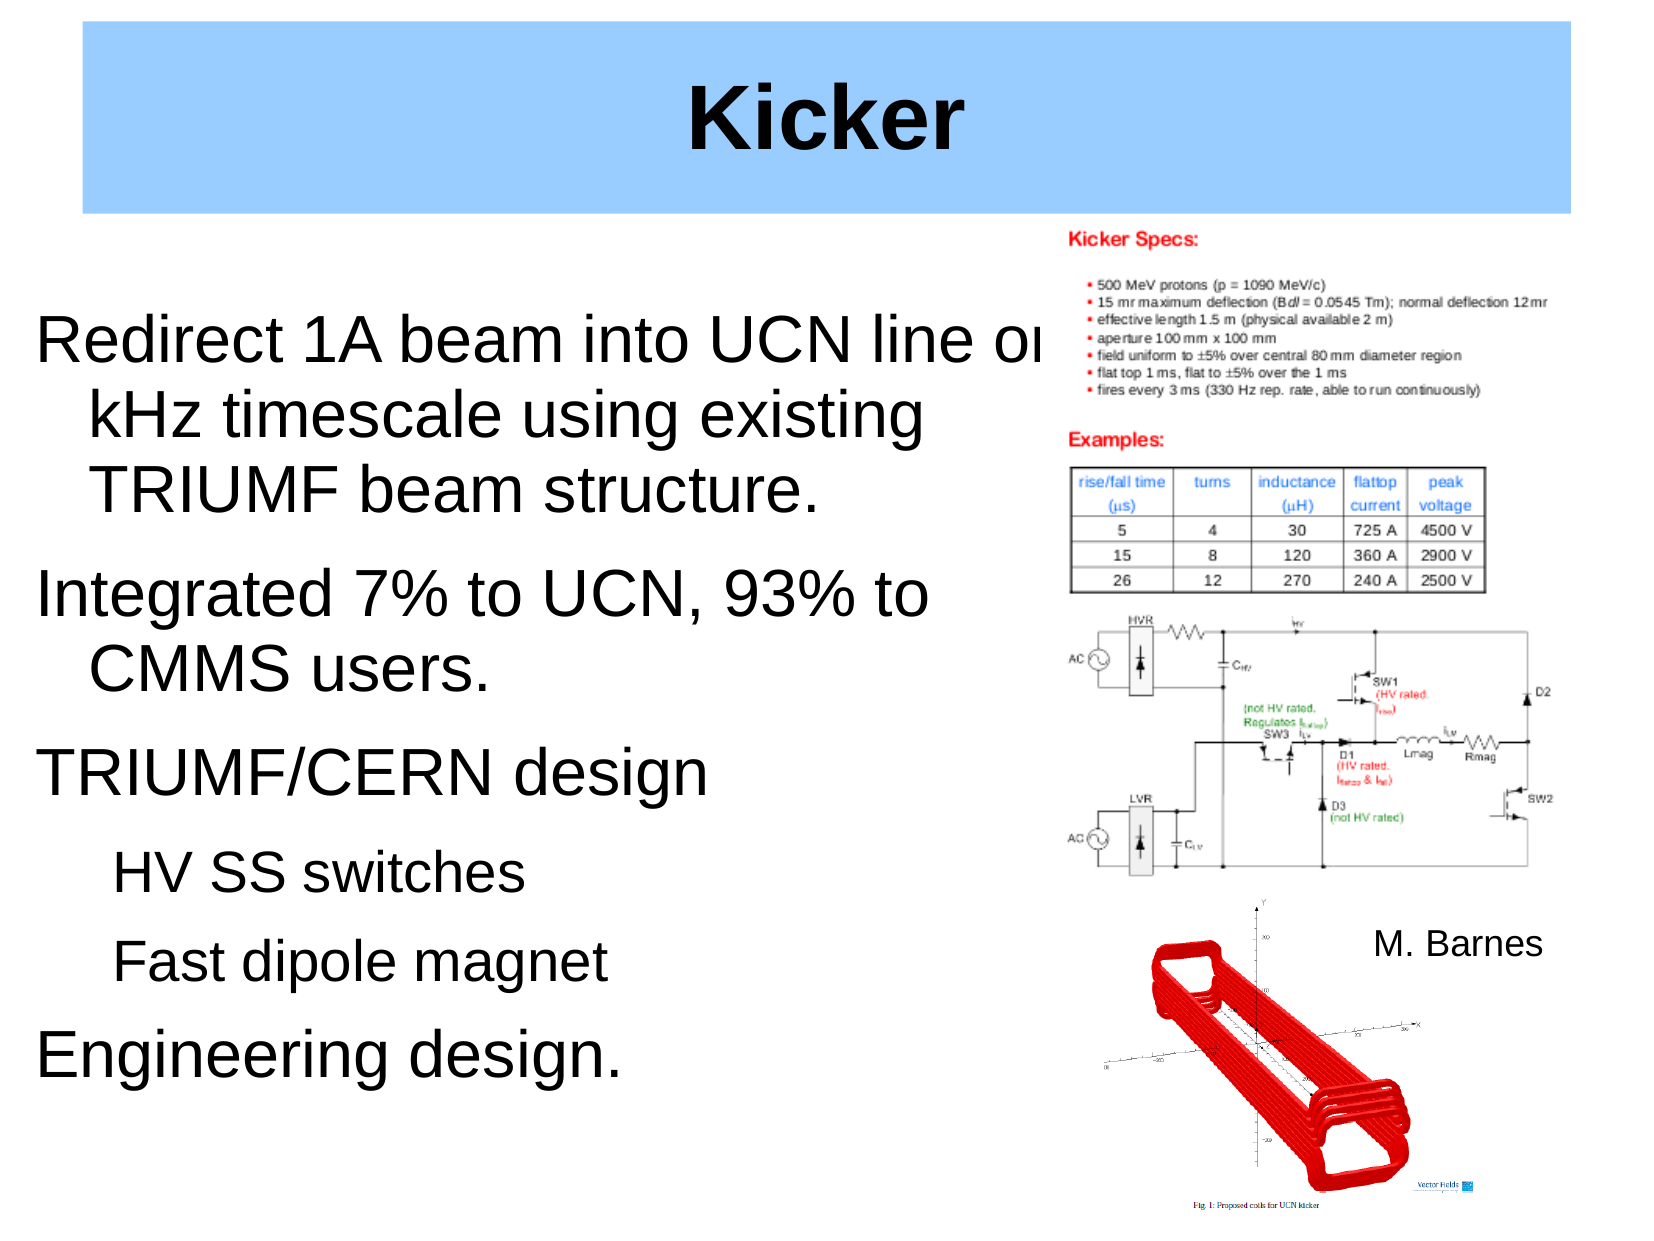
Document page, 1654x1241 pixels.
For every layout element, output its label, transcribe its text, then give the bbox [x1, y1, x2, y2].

title Kicker [82, 21, 1571, 214]
list Redirect 1A beam into UCN line on kHz timescale using existing TRIUMF beam structure. Integrated 7% to UCN, 93% to CMMS users. TRIUMF/CERN design HV SS switches Fast dipole magnet Engineering design. [17, 302, 1087, 1165]
picture [1040, 218, 1565, 886]
text_box M. Barnes [1358, 915, 1559, 977]
picture [1104, 895, 1477, 1211]
